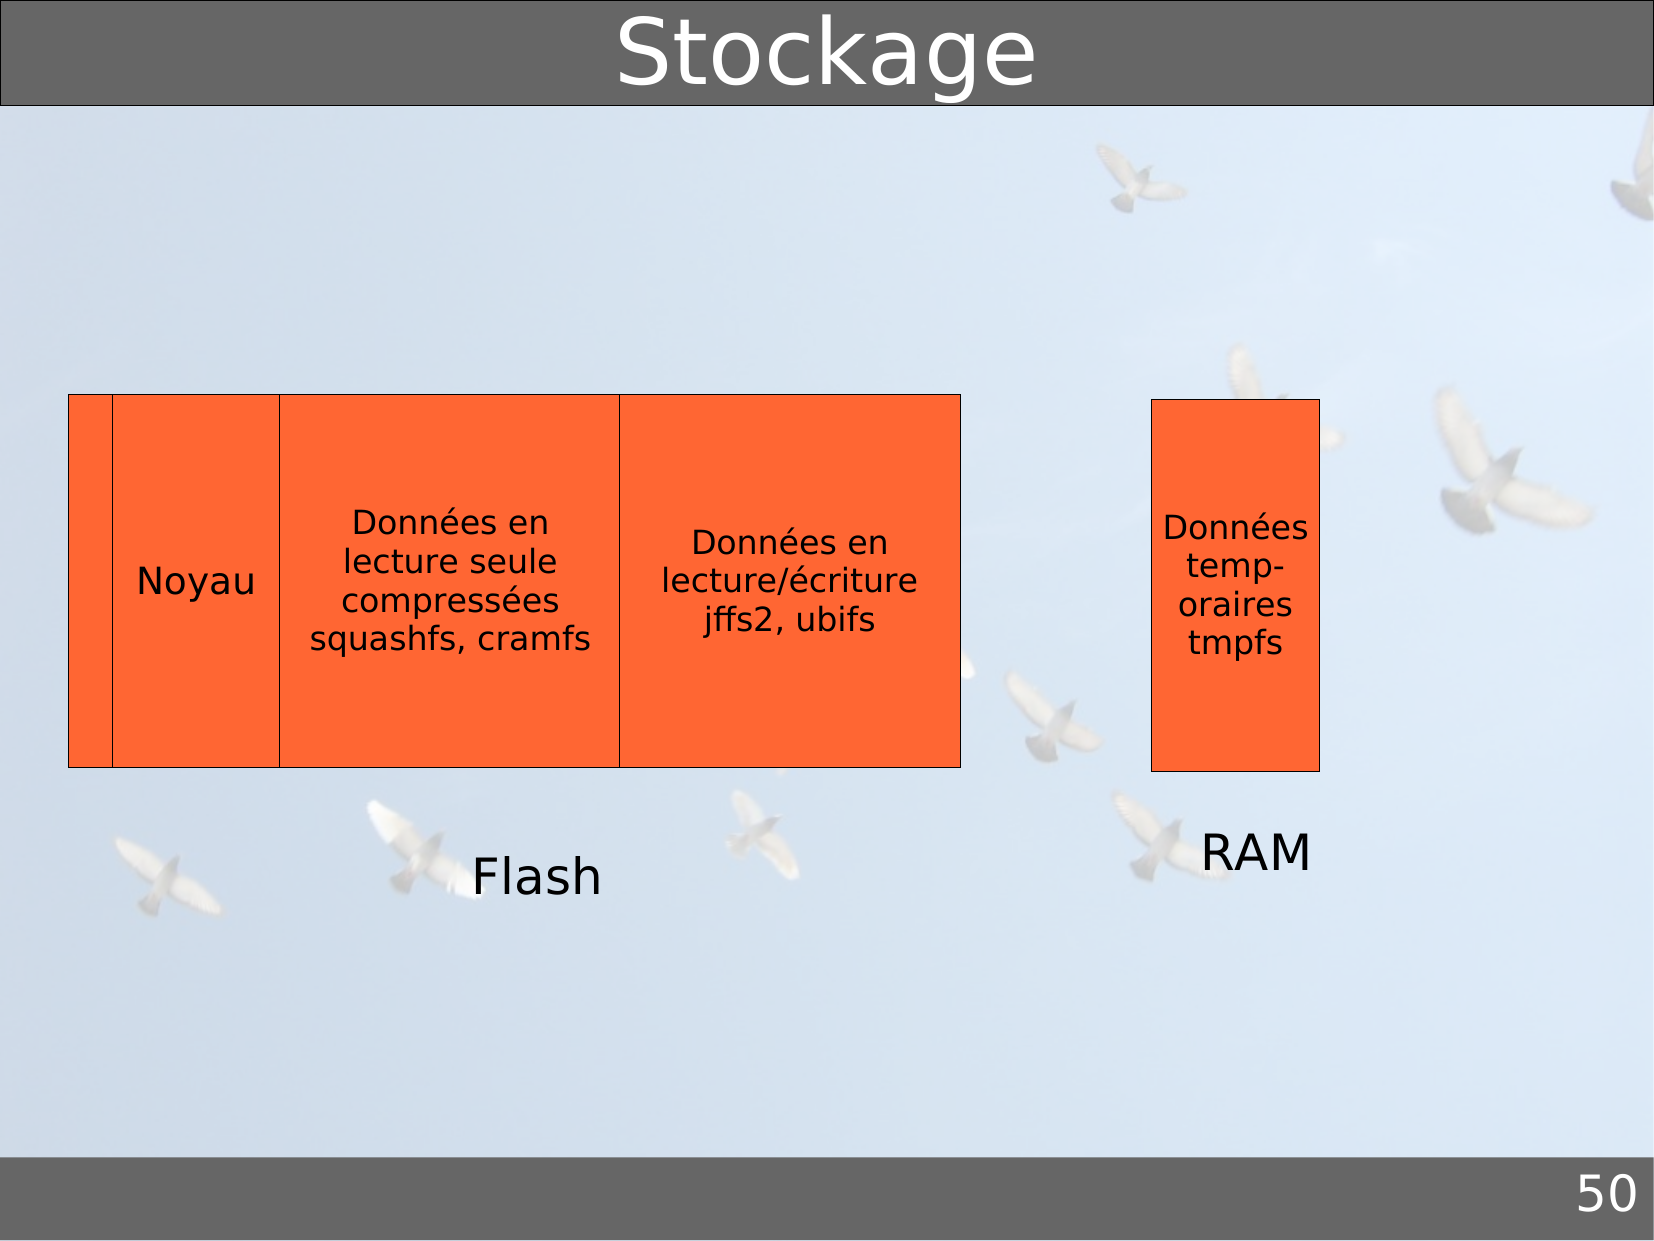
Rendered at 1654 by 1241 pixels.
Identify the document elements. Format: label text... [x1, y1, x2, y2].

text_box Données en lecture seule compressées squashfs, cramfs [279, 394, 619, 768]
title Stockage [0, 0, 1654, 107]
text_box Flash [456, 840, 682, 914]
text_box [68, 394, 112, 768]
text_box Données en lecture/écriture jffs2, ubifs [619, 394, 961, 768]
text_box RAM [1185, 816, 1334, 890]
text_box Données temp- oraires tmpfs [1151, 399, 1320, 772]
text_box Noyau [112, 394, 279, 768]
